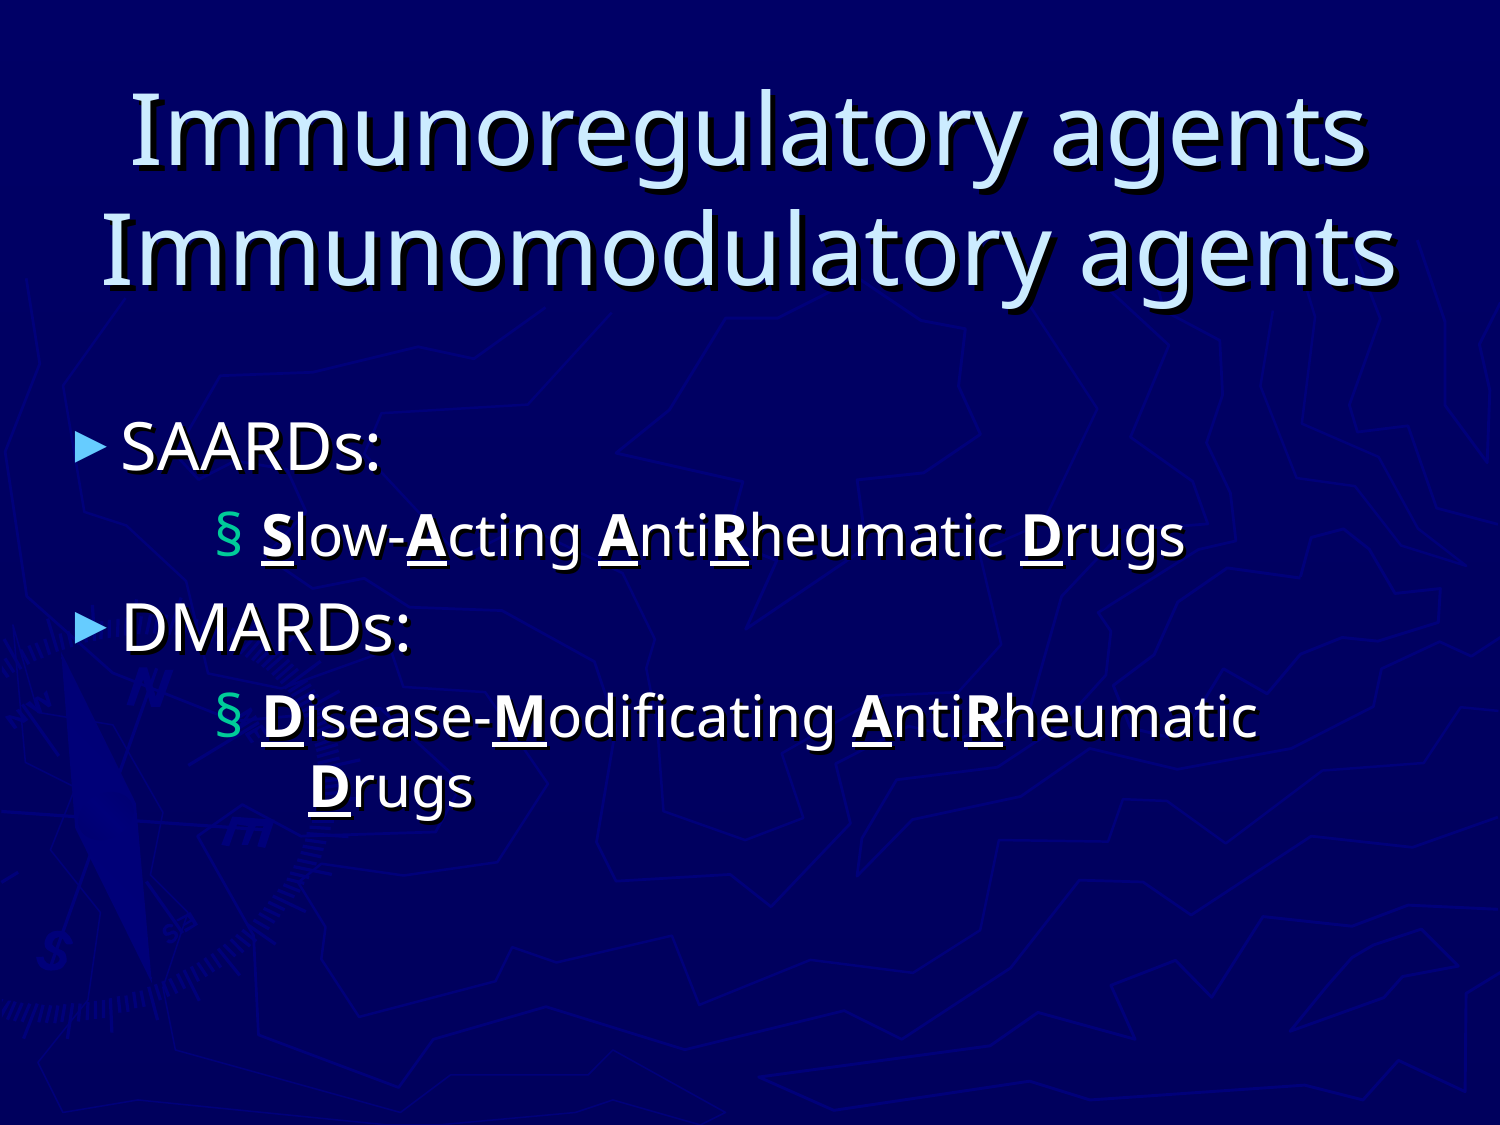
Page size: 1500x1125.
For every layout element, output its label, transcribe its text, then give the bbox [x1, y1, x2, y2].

list SAARDs: Slow-Acting AntiRheumatic Drugs DMARDs: Disease-Modificating AntiRheumatic Drugs [49, 396, 1451, 1001]
title Immunoregulatory agents Immunomodulatory agents [75, 45, 1426, 327]
